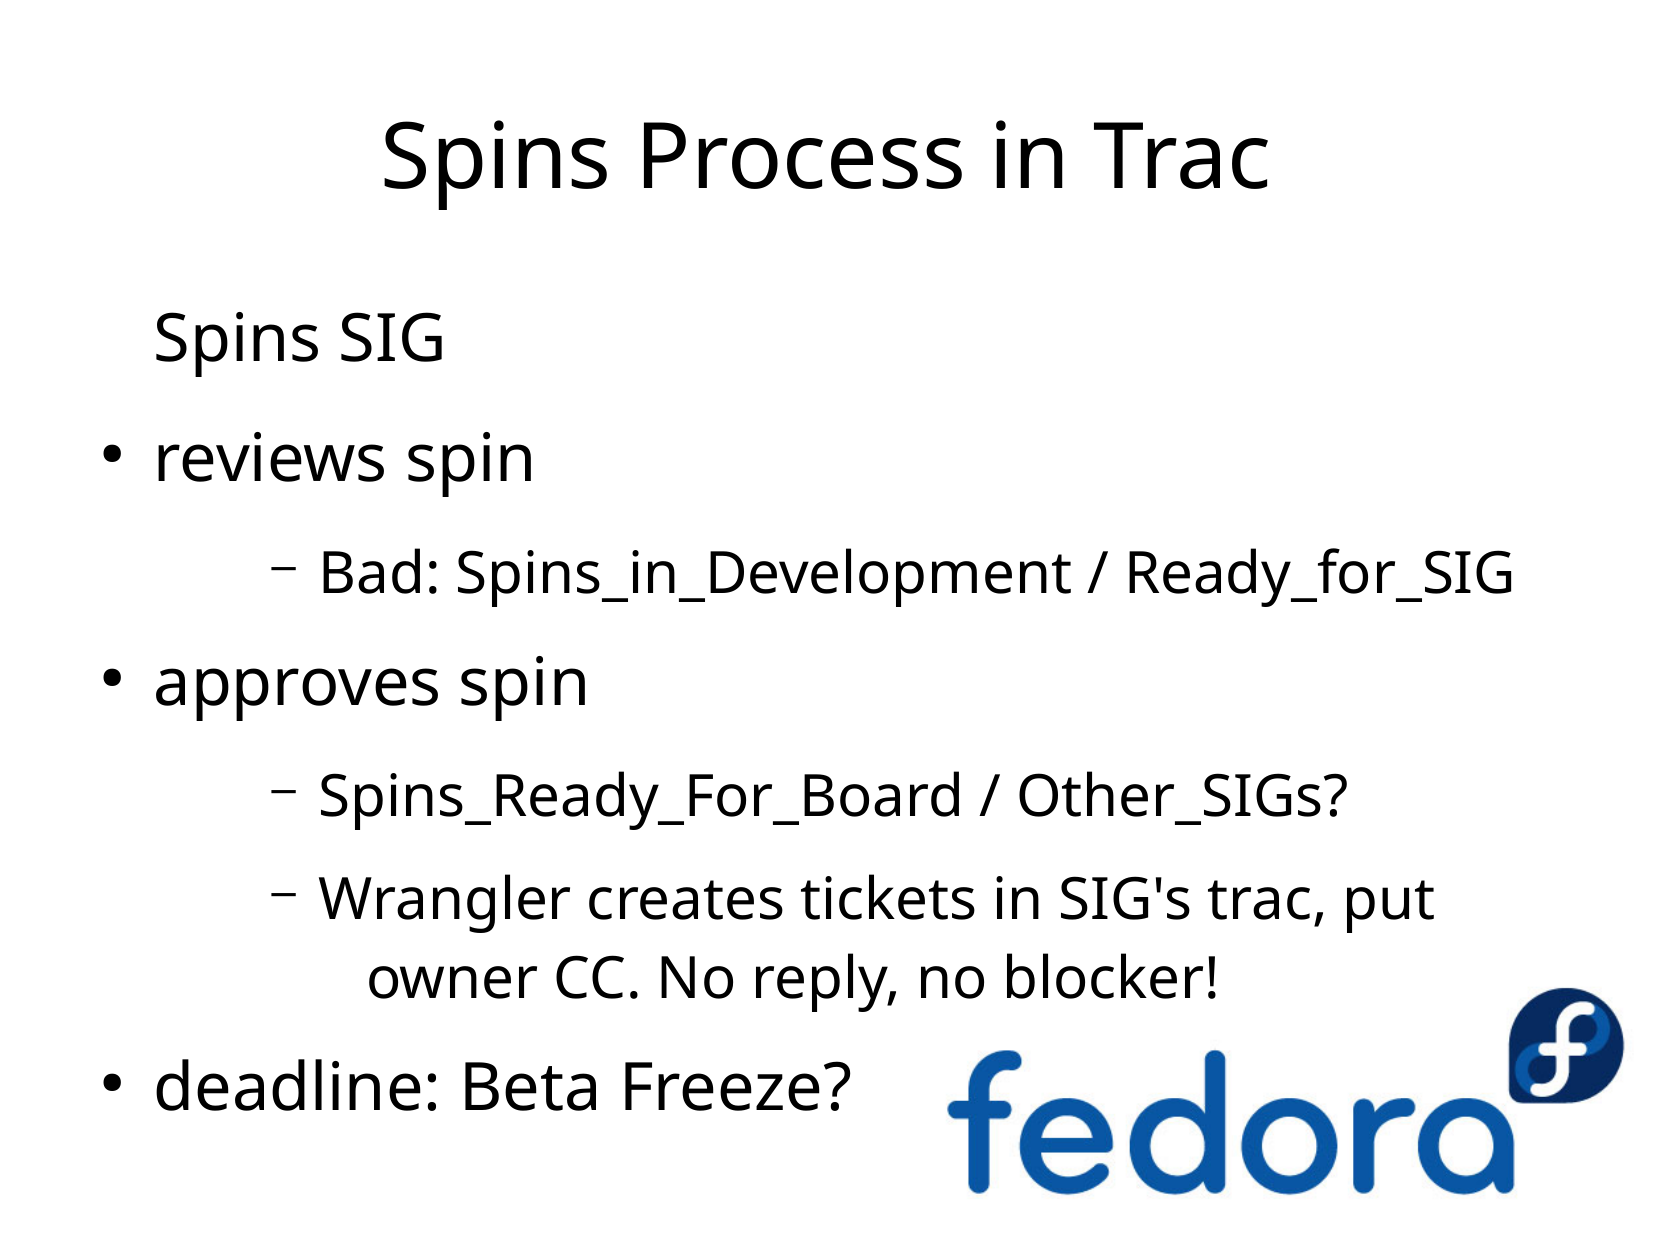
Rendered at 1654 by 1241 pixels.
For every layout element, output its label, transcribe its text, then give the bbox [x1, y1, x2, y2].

picture [925, 967, 1639, 1223]
title Spins Process in Trac [82, 49, 1571, 257]
list Spins SIG reviews spin Bad: Spins_in_Development / Ready_for_SIG approves spin Spins_Ready_For_Board / Other_SIGs? Wrangler creates tickets in SIG's trac, put owner CC. No reply, no blocker! deadline: Beta Freeze? [82, 290, 1571, 1122]
